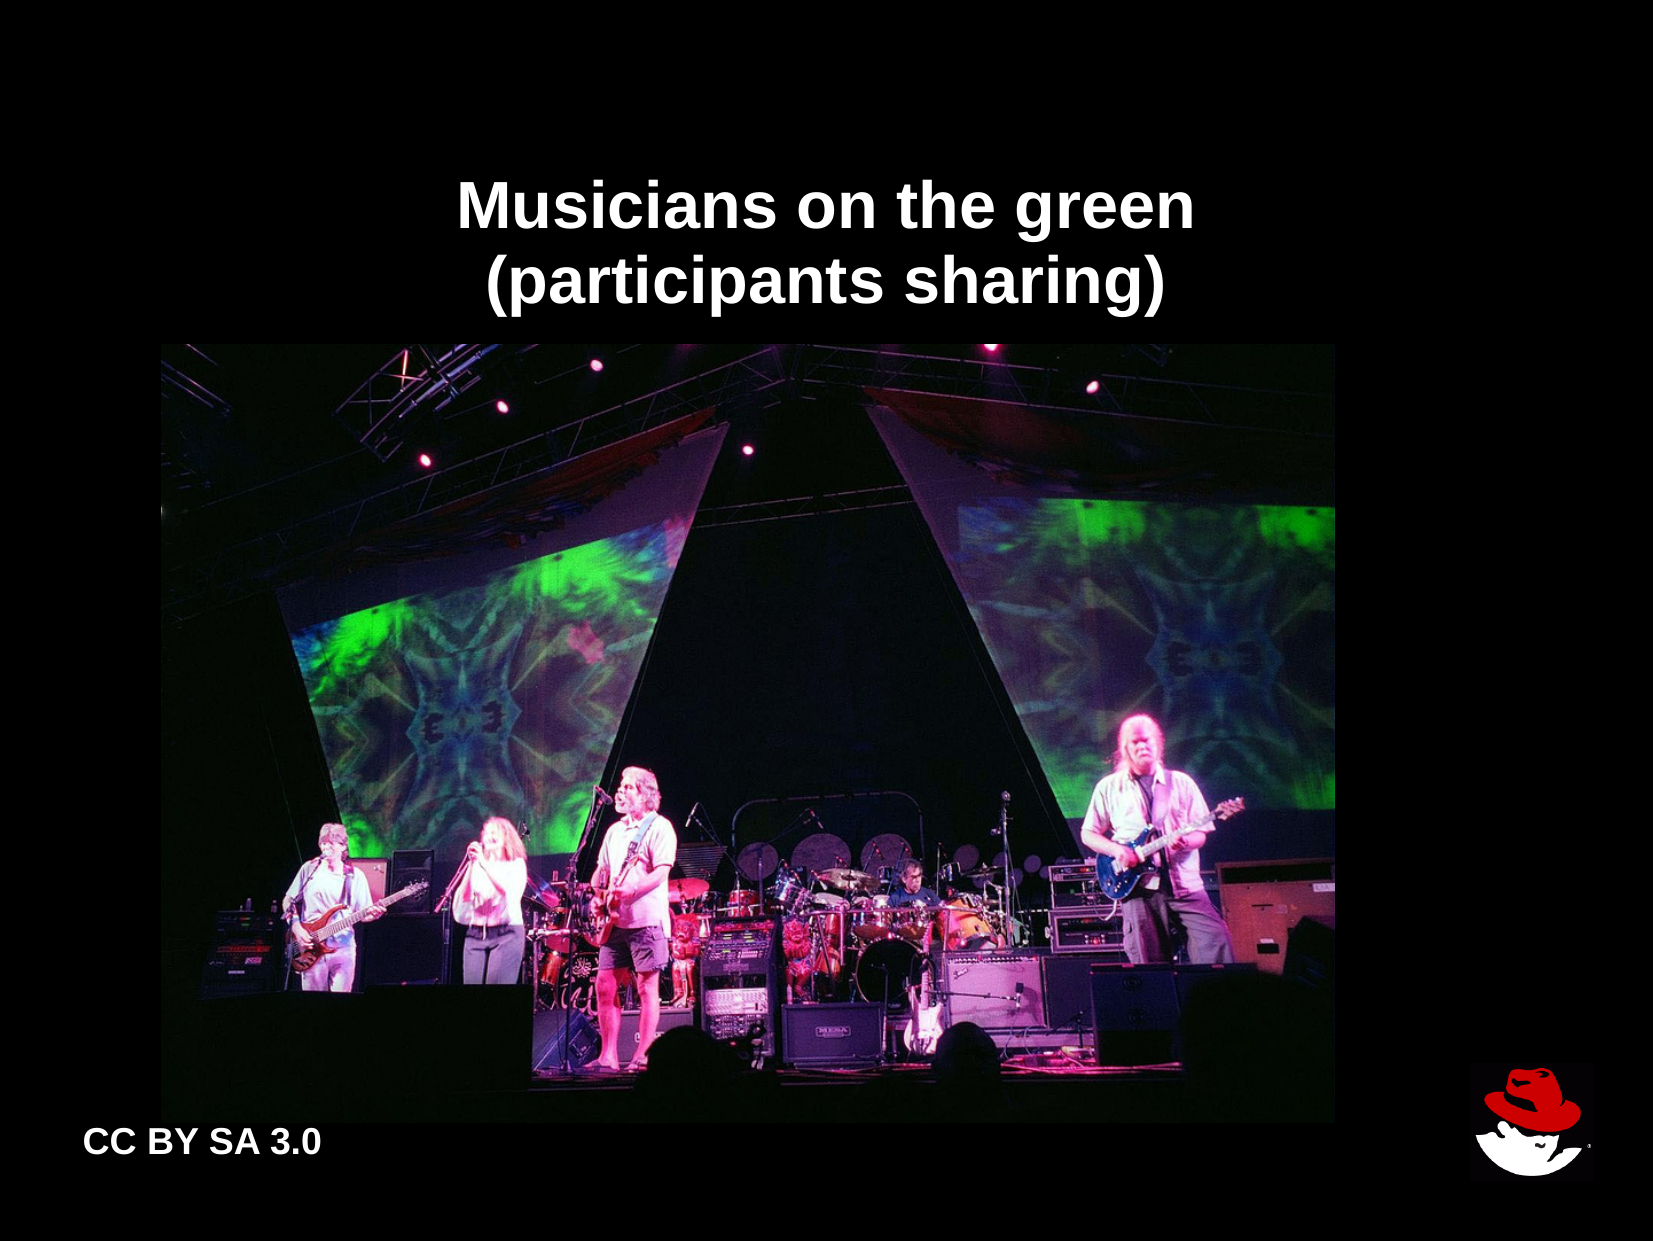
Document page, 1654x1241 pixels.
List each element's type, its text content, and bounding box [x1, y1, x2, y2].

picture [1470, 1063, 1594, 1182]
subtitle Musicians on the green (participants sharing) [82, 49, 1571, 1109]
picture [161, 344, 1335, 1123]
text_box CC BY SA 3.0 [82, 1109, 1571, 1174]
